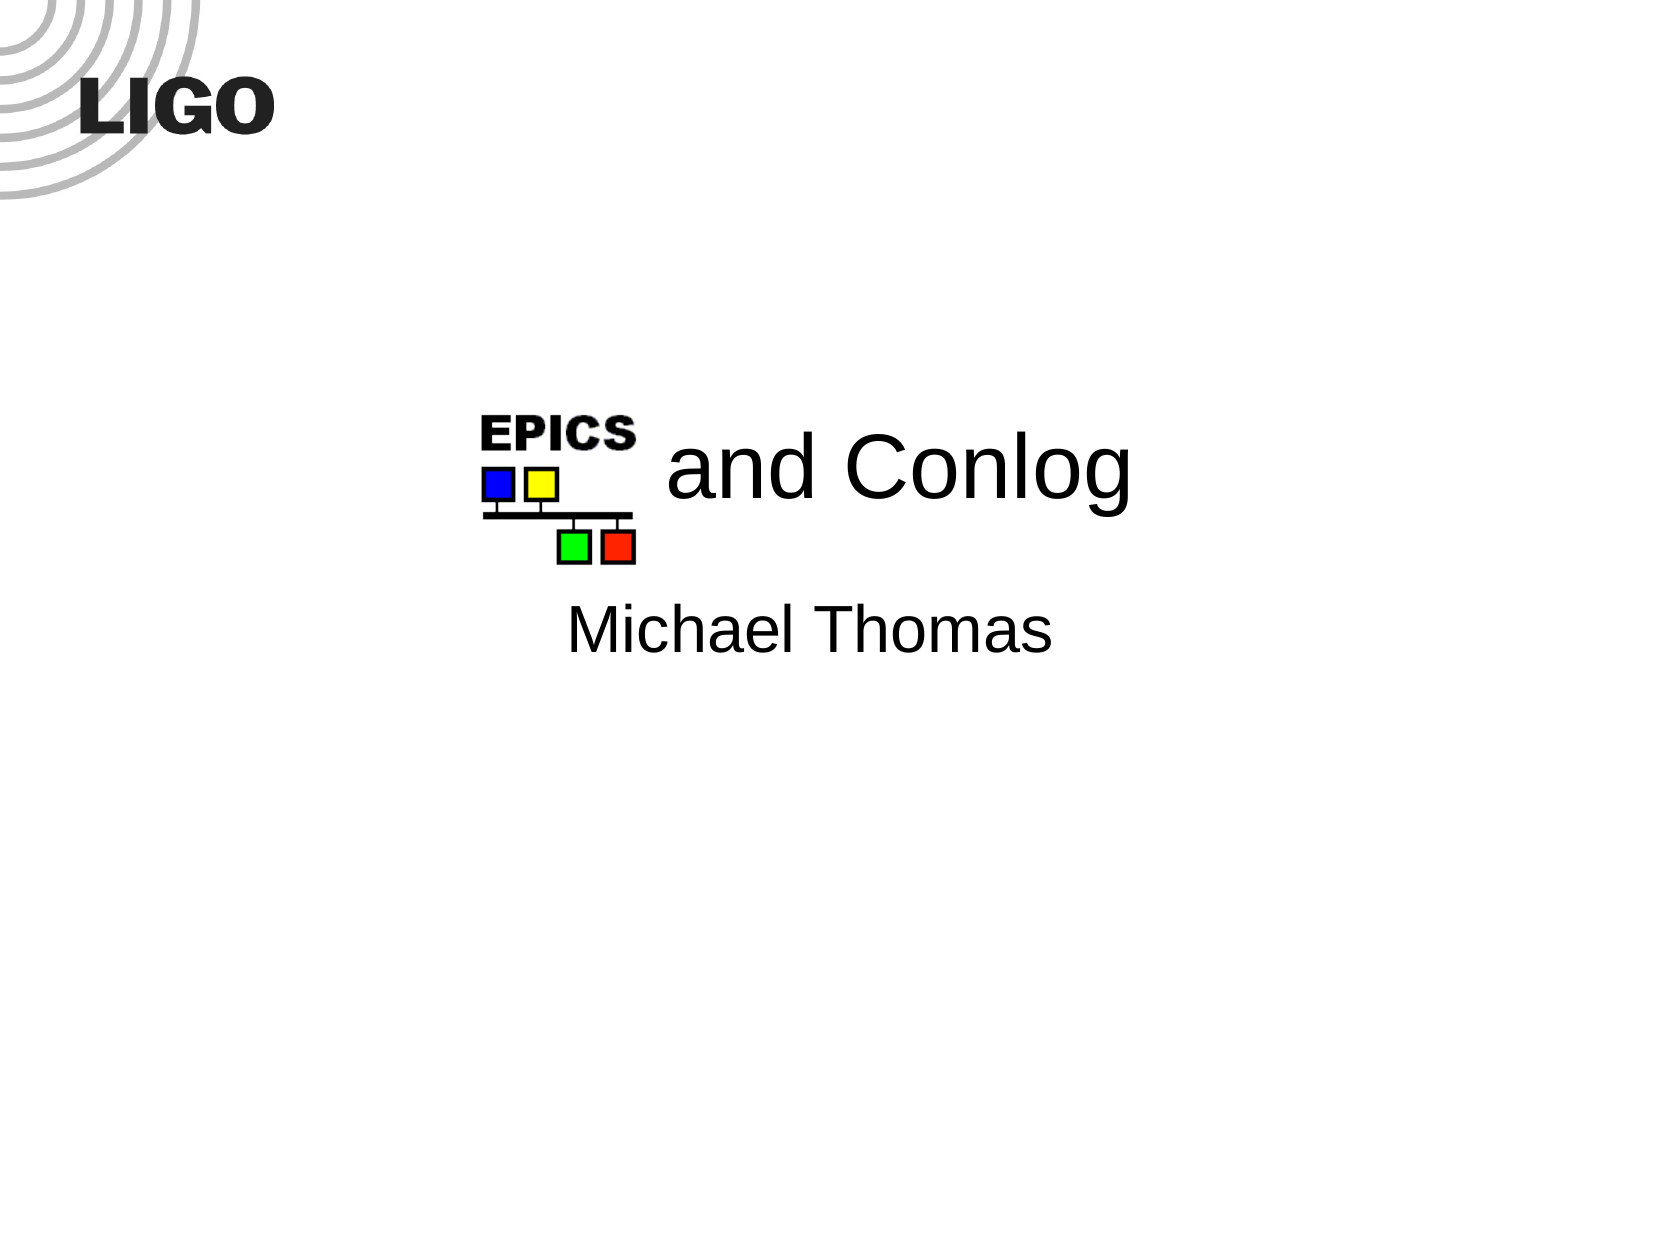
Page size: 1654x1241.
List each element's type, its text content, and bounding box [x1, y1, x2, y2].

picture [480, 412, 638, 571]
picture [0, 0, 274, 200]
subtitle Michael Thomas [82, 270, 1538, 990]
